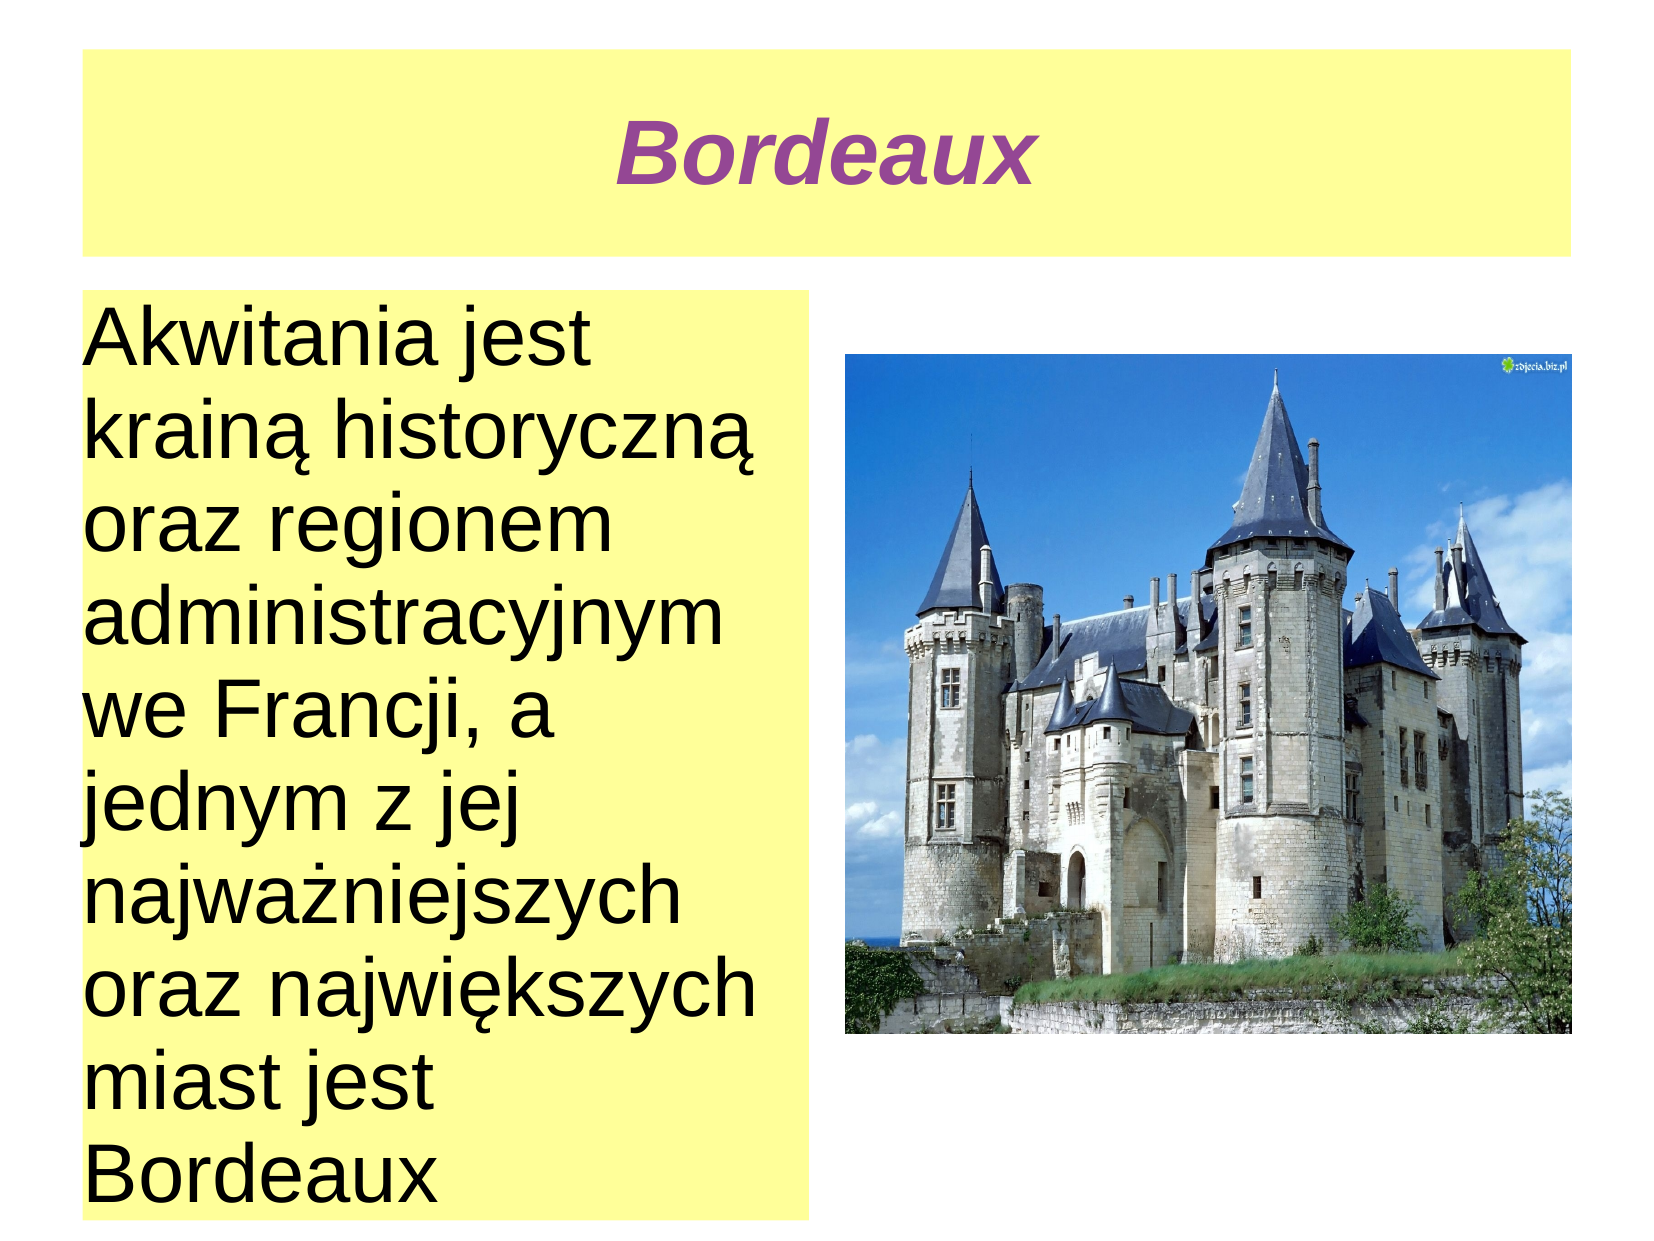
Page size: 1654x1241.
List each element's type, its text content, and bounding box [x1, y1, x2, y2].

picture [845, 354, 1572, 1034]
list Akwitania jest krainą historyczną oraz regionem administracyjnym we Francji, a jednym z jej najważniejszych oraz największych miast jest Bordeaux [82, 290, 809, 1221]
title Bordeaux [82, 49, 1571, 257]
